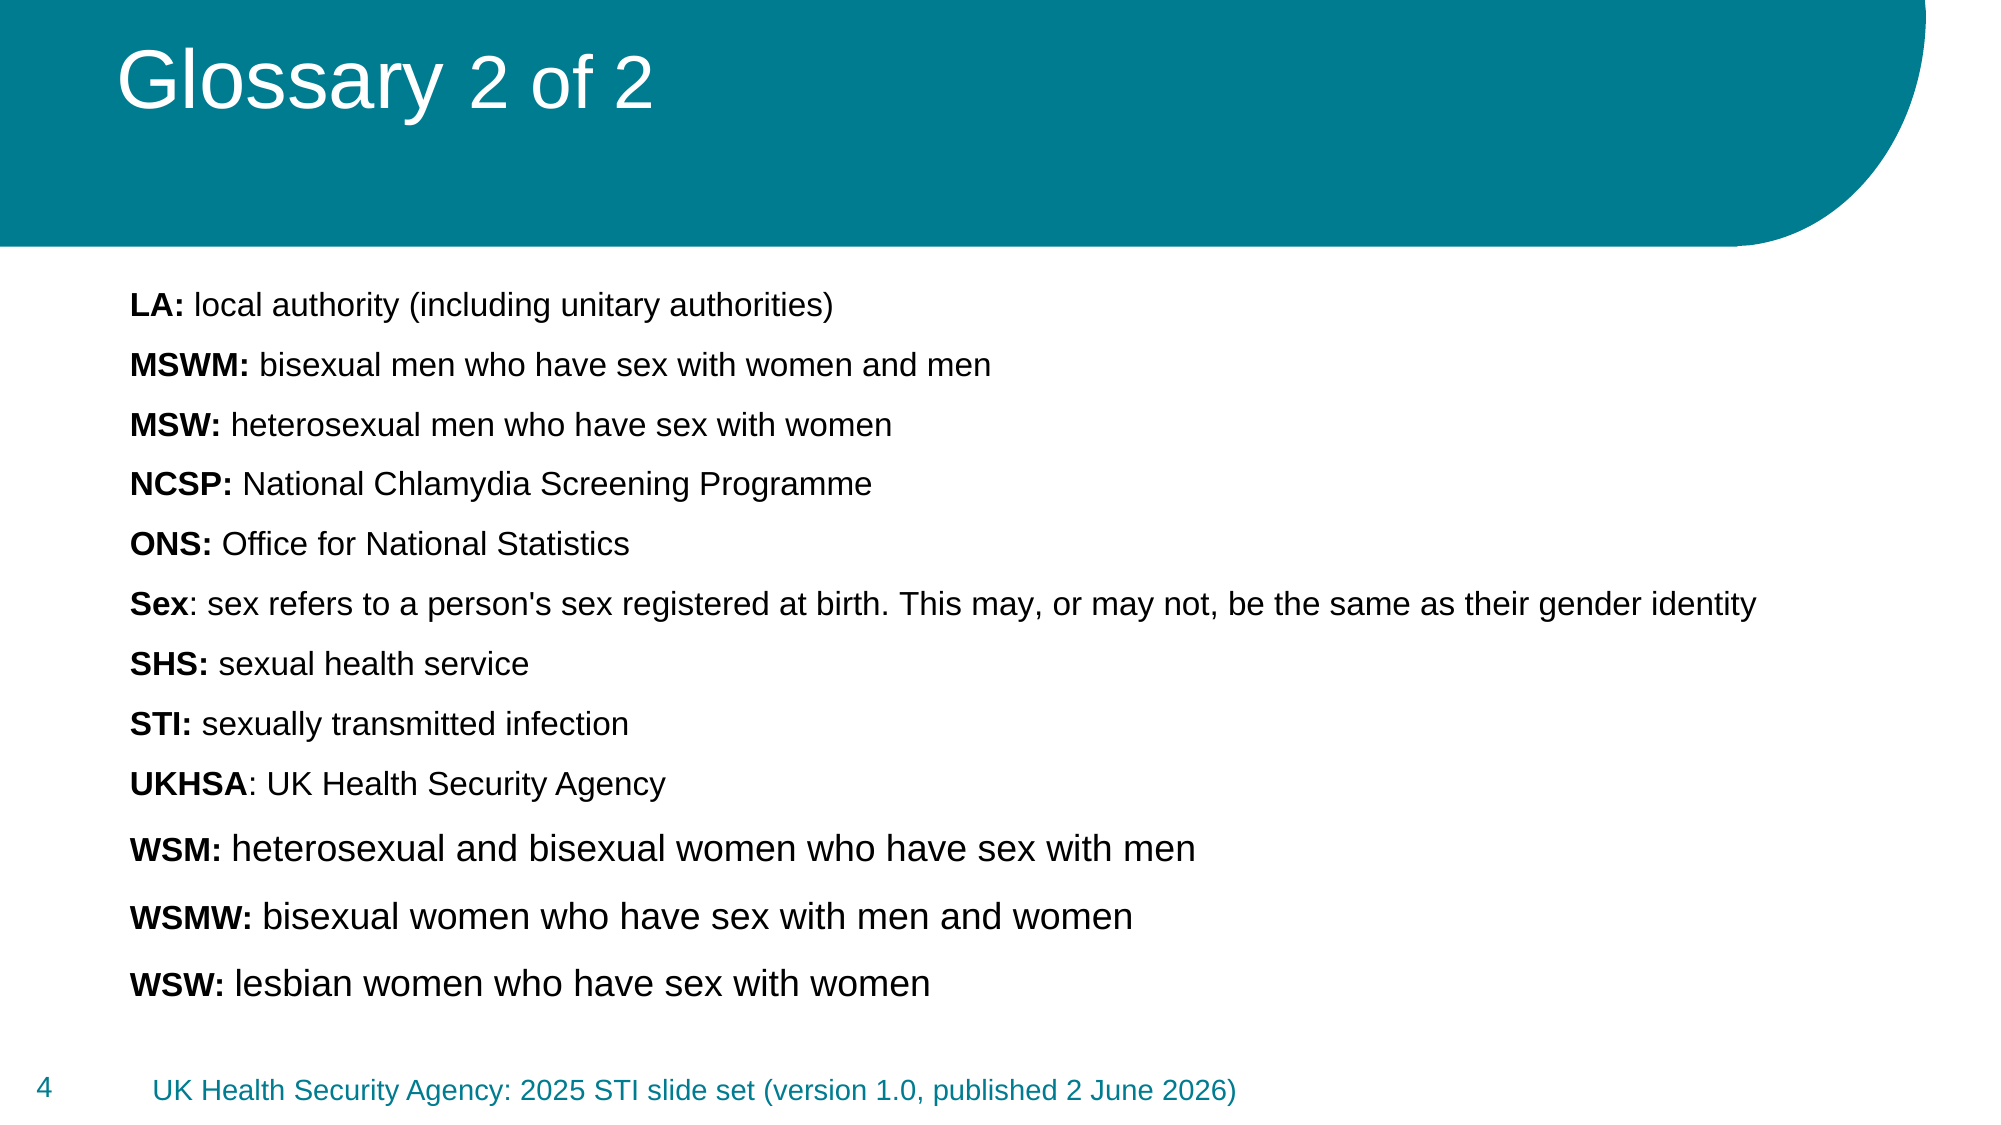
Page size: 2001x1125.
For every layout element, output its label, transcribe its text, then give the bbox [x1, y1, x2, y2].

text_box UK Health Security Agency: 2025 STI slide set (version 1.0, published 2 June 2026) [137, 1058, 1780, 1119]
text_box LA: local authority (including unitary authorities) MSWM: bisexual men who have sex with women and men MSW: heterosexual men who have sex with women NCSP: National Chlamydia Screening Programme ONS: Office for National Statistics Sex: sex refers to a person's sex registered at birth. This may, or may not, be the same as their gender identity SHS: sexual health service STI: sexually transmitted infection UKHSA: UK Health Security Agency WSM: heterosexual and bisexual women who have sex with men WSMW: bisexual women who have sex with men and women WSW: lesbian women who have sex with women [114, 255, 1781, 1014]
title Glossary 2 of 2 [101, 29, 1747, 189]
text_box [21, 1056, 120, 1117]
